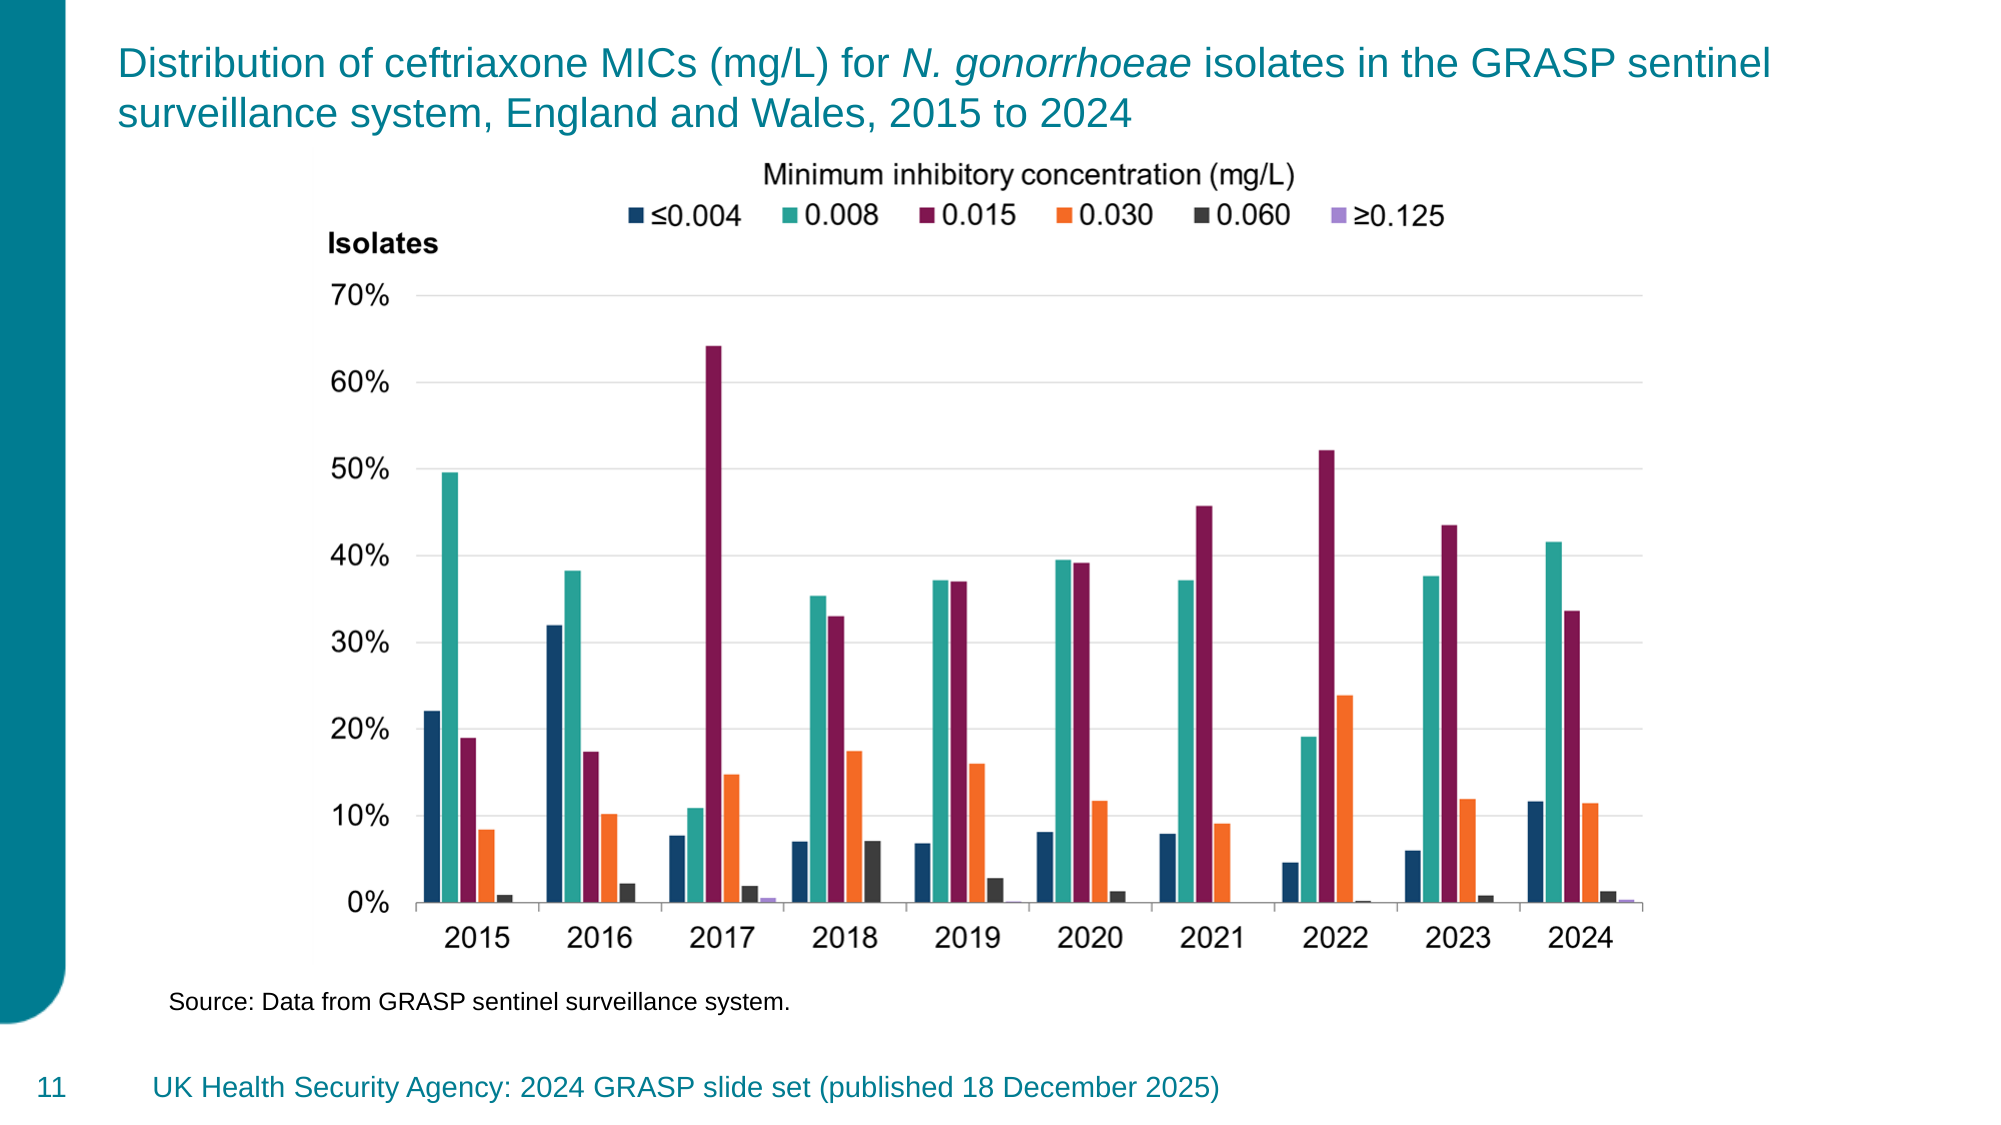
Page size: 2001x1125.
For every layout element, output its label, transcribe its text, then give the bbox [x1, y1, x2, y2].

text_box Source: Data from GRASP sentinel surveillance system. [154, 978, 1876, 1023]
title Distribution of ceftriaxone MICs (mg/L) for N. gonorrhoeae isolates in the GRASP sentinel surveillance system, England and Wales, 2015 to 2024 [102, 28, 1928, 139]
text_box UK Health Security Agency: 2024 GRASP slide set (published 18 December 2025) [137, 1056, 1780, 1116]
picture [312, 147, 1660, 965]
text_box [21, 1056, 120, 1117]
